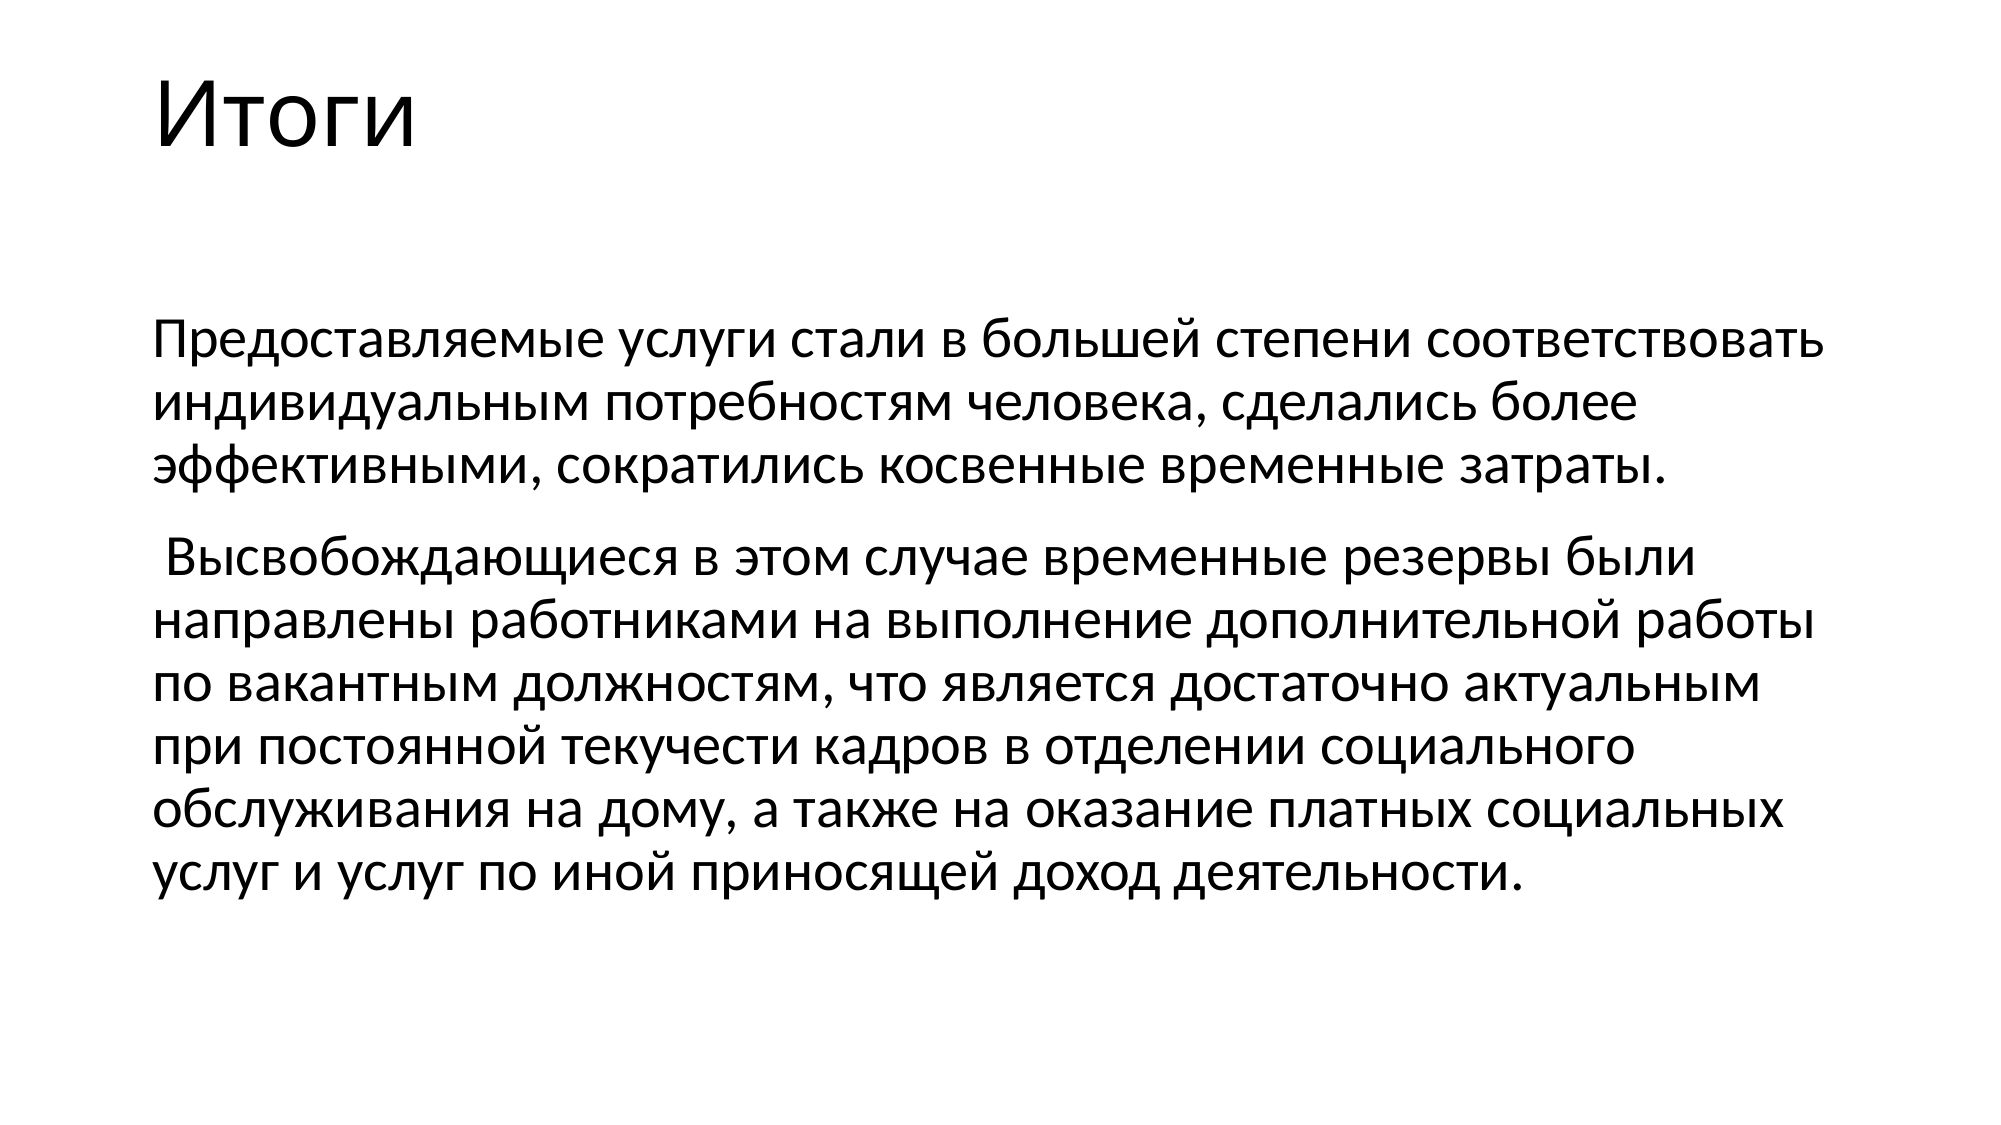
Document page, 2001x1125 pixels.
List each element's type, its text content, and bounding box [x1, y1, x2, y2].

list Предоставляемые услуги стали в большей степени соответствовать индивидуальным потребностям человека, сделались более эффективными, сократились косвенные временные затраты. Высвобождающиеся в этом случае временные резервы были направлены работниками на выполнение дополнительной работы по вакантным должностям, что является достаточно актуальным при постоянной текучести кадров в отделении социального обслуживания на дому, а также на оказание платных социальных услуг и услуг по иной приносящей доход деятельности. [137, 299, 1863, 1014]
title Итоги [137, 59, 1863, 278]
